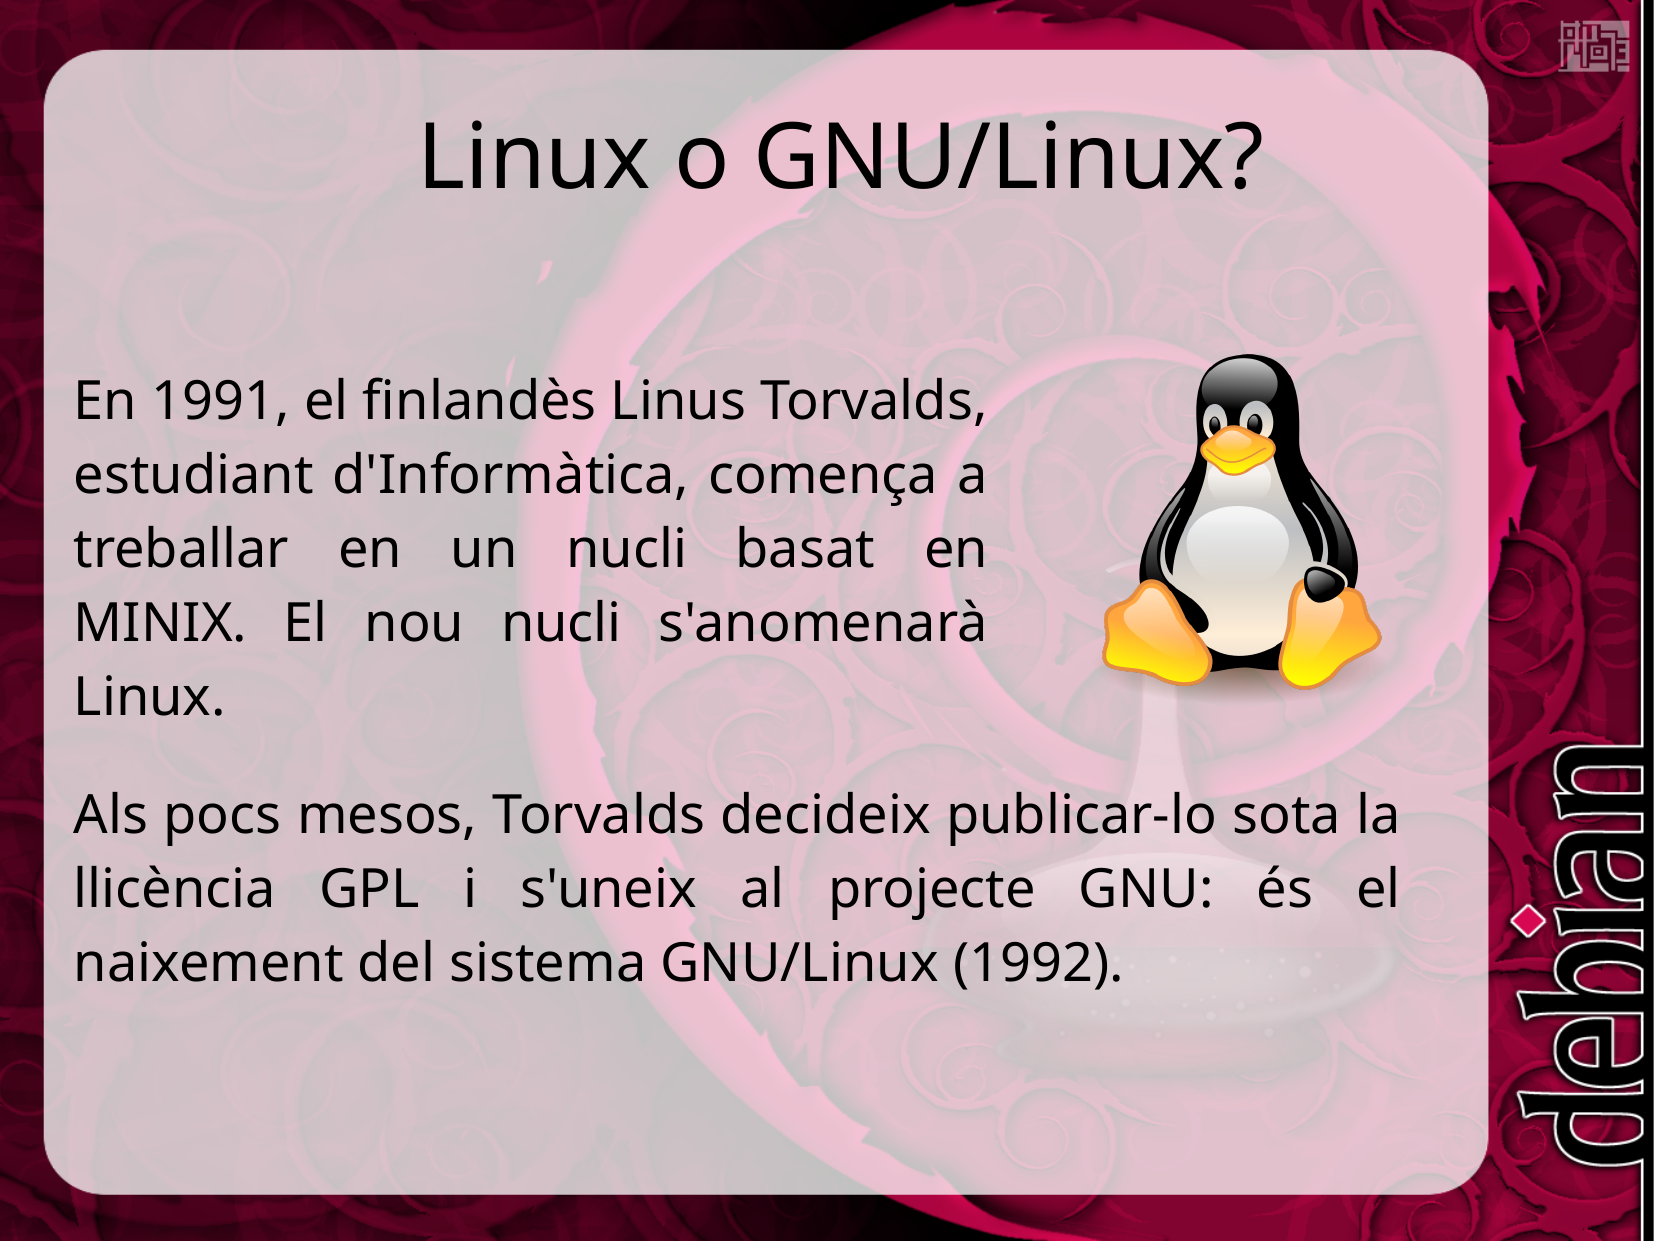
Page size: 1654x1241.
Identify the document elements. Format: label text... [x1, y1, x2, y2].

text_box Als pocs mesos, Torvalds decideix publicar-lo sota la llicència GPL i s'uneix al projecte GNU: és el naixement del sistema GNU/Linux (1992). [59, 767, 1418, 972]
title Linux o GNU/Linux? [59, 49, 1477, 257]
picture [0, 0, 1654, 1241]
text_box En 1991, el finlandès Linus Torvalds, estudiant d'Informàtica, comença a treballar en un nucli basat en MINIX. El nou nucli s'anomenarà Linux. [59, 354, 1004, 685]
